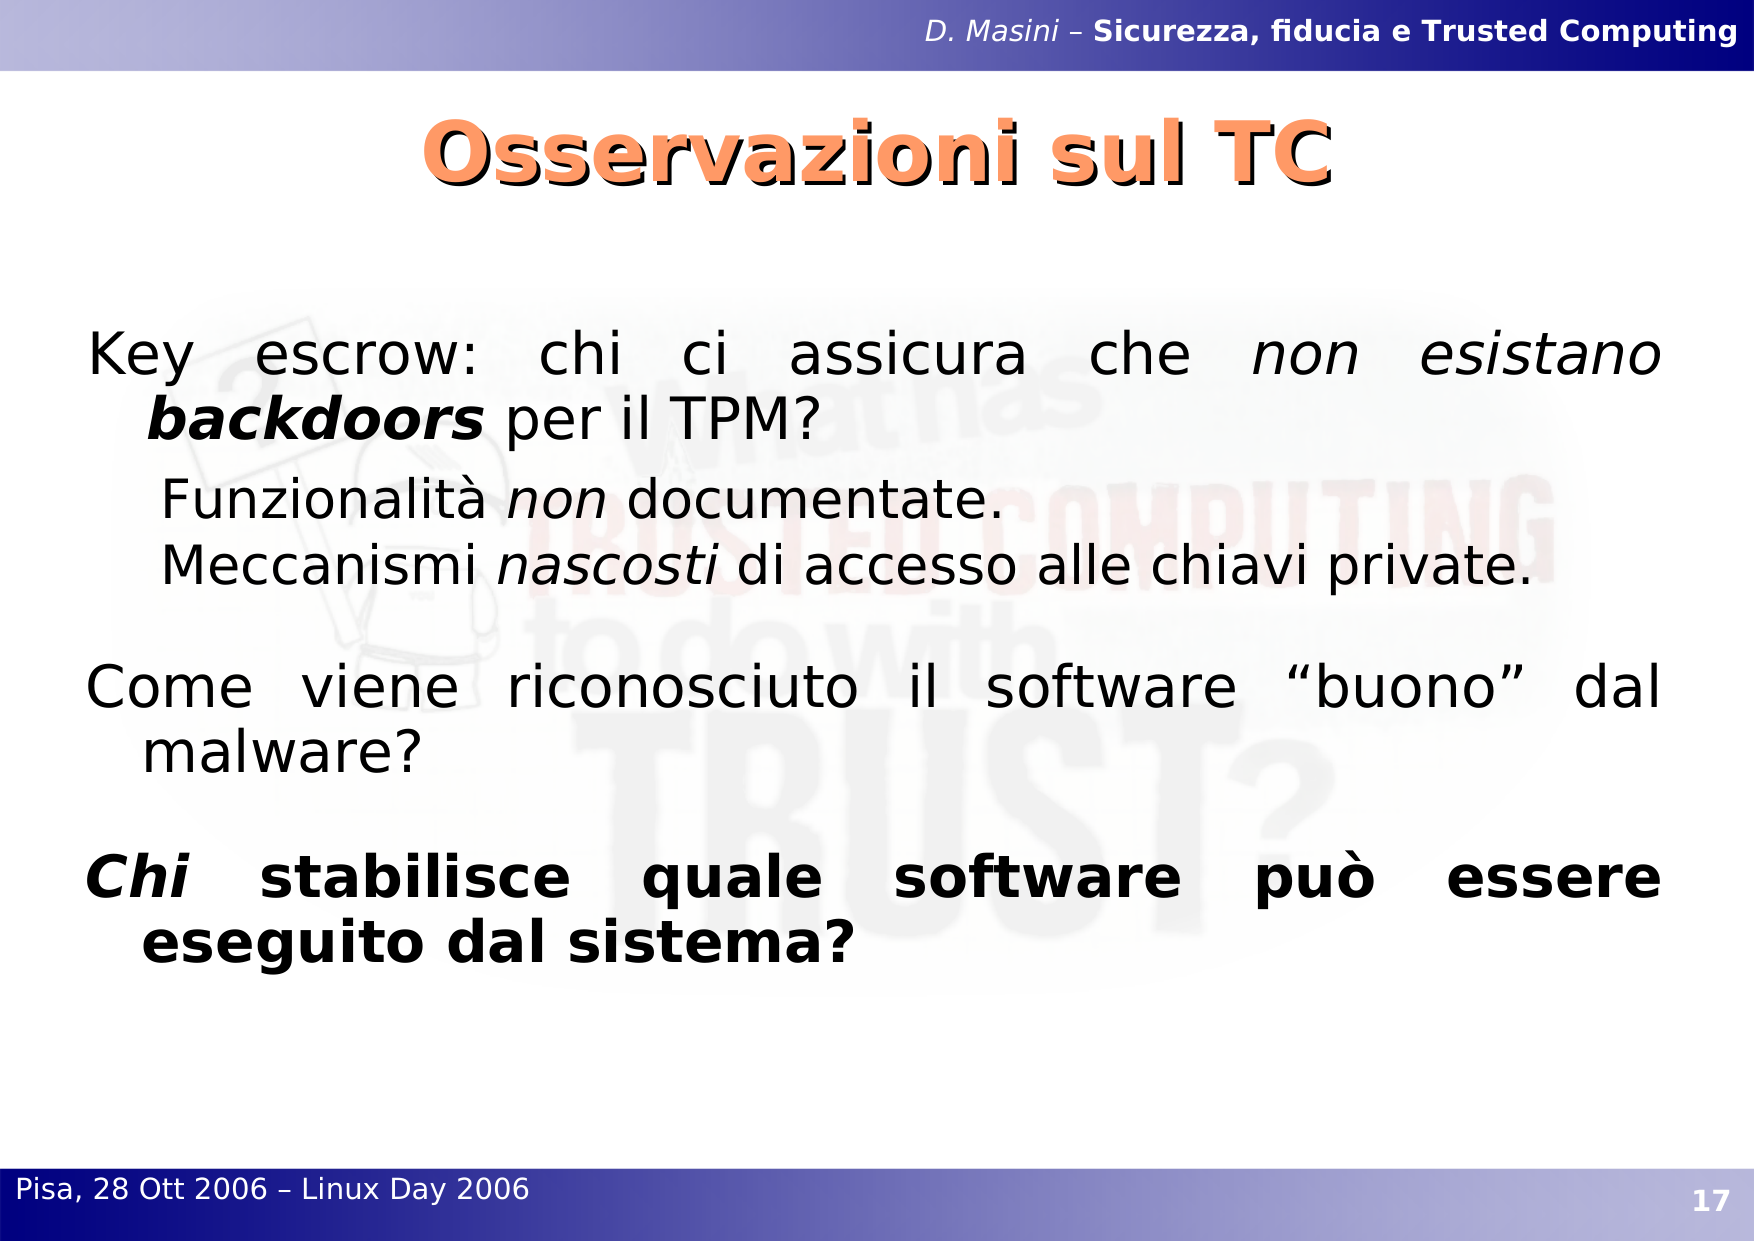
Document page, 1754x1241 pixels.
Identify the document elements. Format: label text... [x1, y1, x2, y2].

title Osservazioni sul TC [87, 49, 1667, 257]
text_box D. Masini – Sicurezza, fiducia e Trusted Computing [602, 7, 1754, 63]
text_box <numero> [1641, 1185, 1732, 1223]
picture [0, 0, 1754, 1241]
list Key escrow: chi ci assicura che non esistano backdoors per il TPM? Funzionalità non documentate. Meccanismi nascosti di accesso alle chiavi private. Come viene riconosciuto il software “buono” dal malware? Chi stabilisce quale software può essere eseguito dal sistema? [85, 322, 1664, 997]
text_box Pisa, 28 Ott 2006 – Linux Day 2006 [0, 1175, 1314, 1234]
